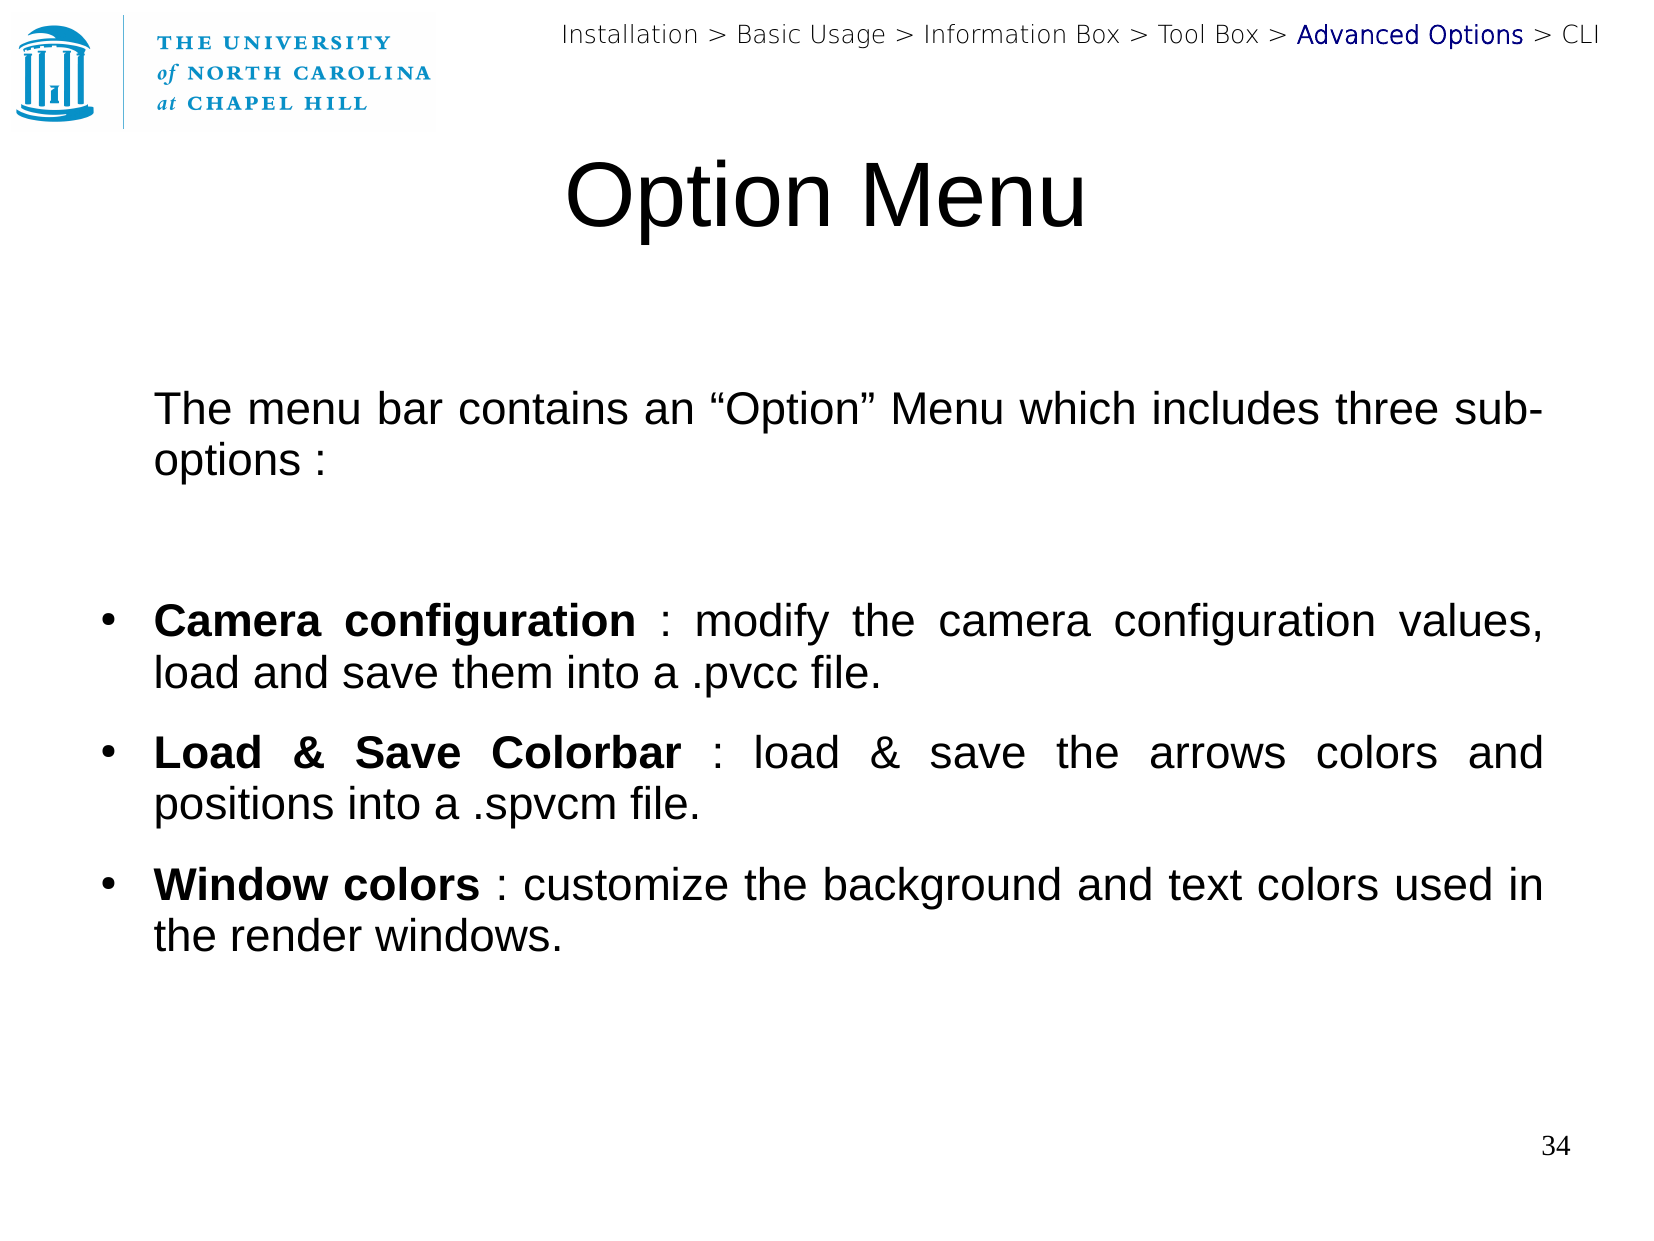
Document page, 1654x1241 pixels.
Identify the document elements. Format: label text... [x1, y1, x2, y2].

picture [11, 12, 436, 132]
text_box Installation > Basic Usage > Information Box > Tool Box > Advanced Options > CLI [546, 12, 1654, 57]
list The menu bar contains an “Option” Menu which includes three sub-options : Camera configuration : modify the camera configuration values, load and save them into a .pvcc file. Load & Save Colorbar : load & save the arrows colors and positions into a .spvcm file. Window colors : customize the background and text colors used in the render windows. [82, 302, 1546, 1121]
title Option Menu [82, 90, 1571, 298]
